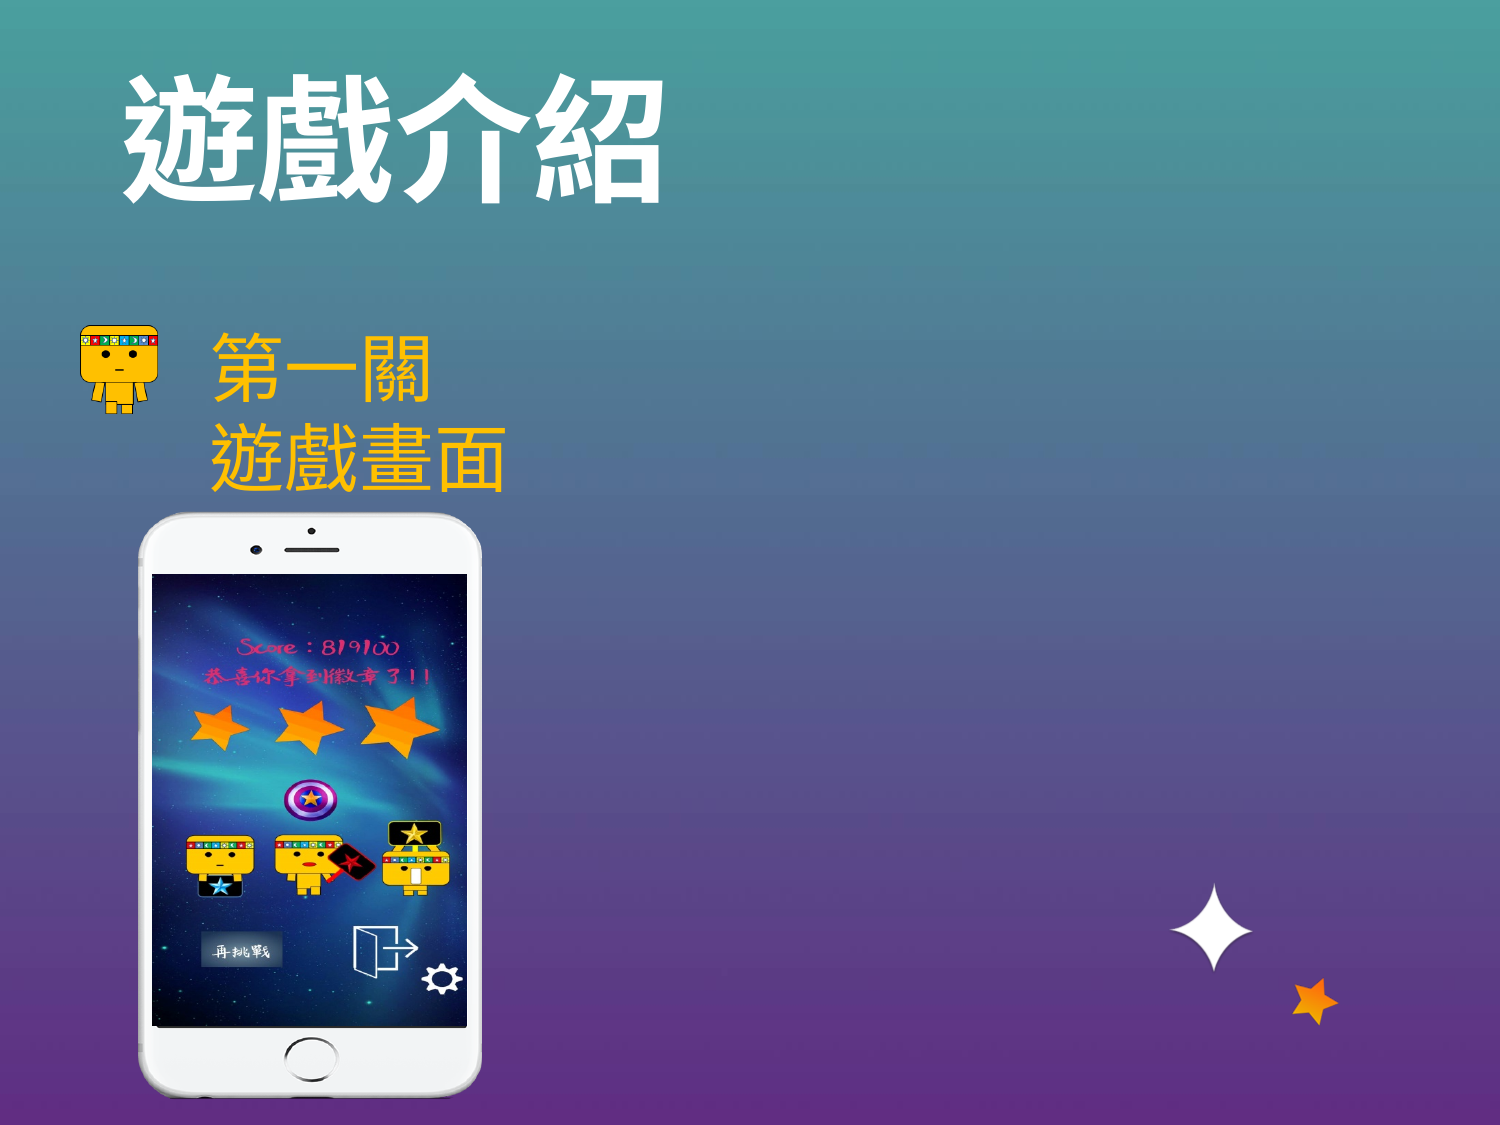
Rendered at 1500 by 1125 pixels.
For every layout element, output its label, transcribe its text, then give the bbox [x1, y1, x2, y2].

text_box 第一關 遊戲畫面 [194, 313, 597, 511]
title 遊戲介紹 [16, 42, 702, 231]
picture [0, 0, 1500, 1125]
